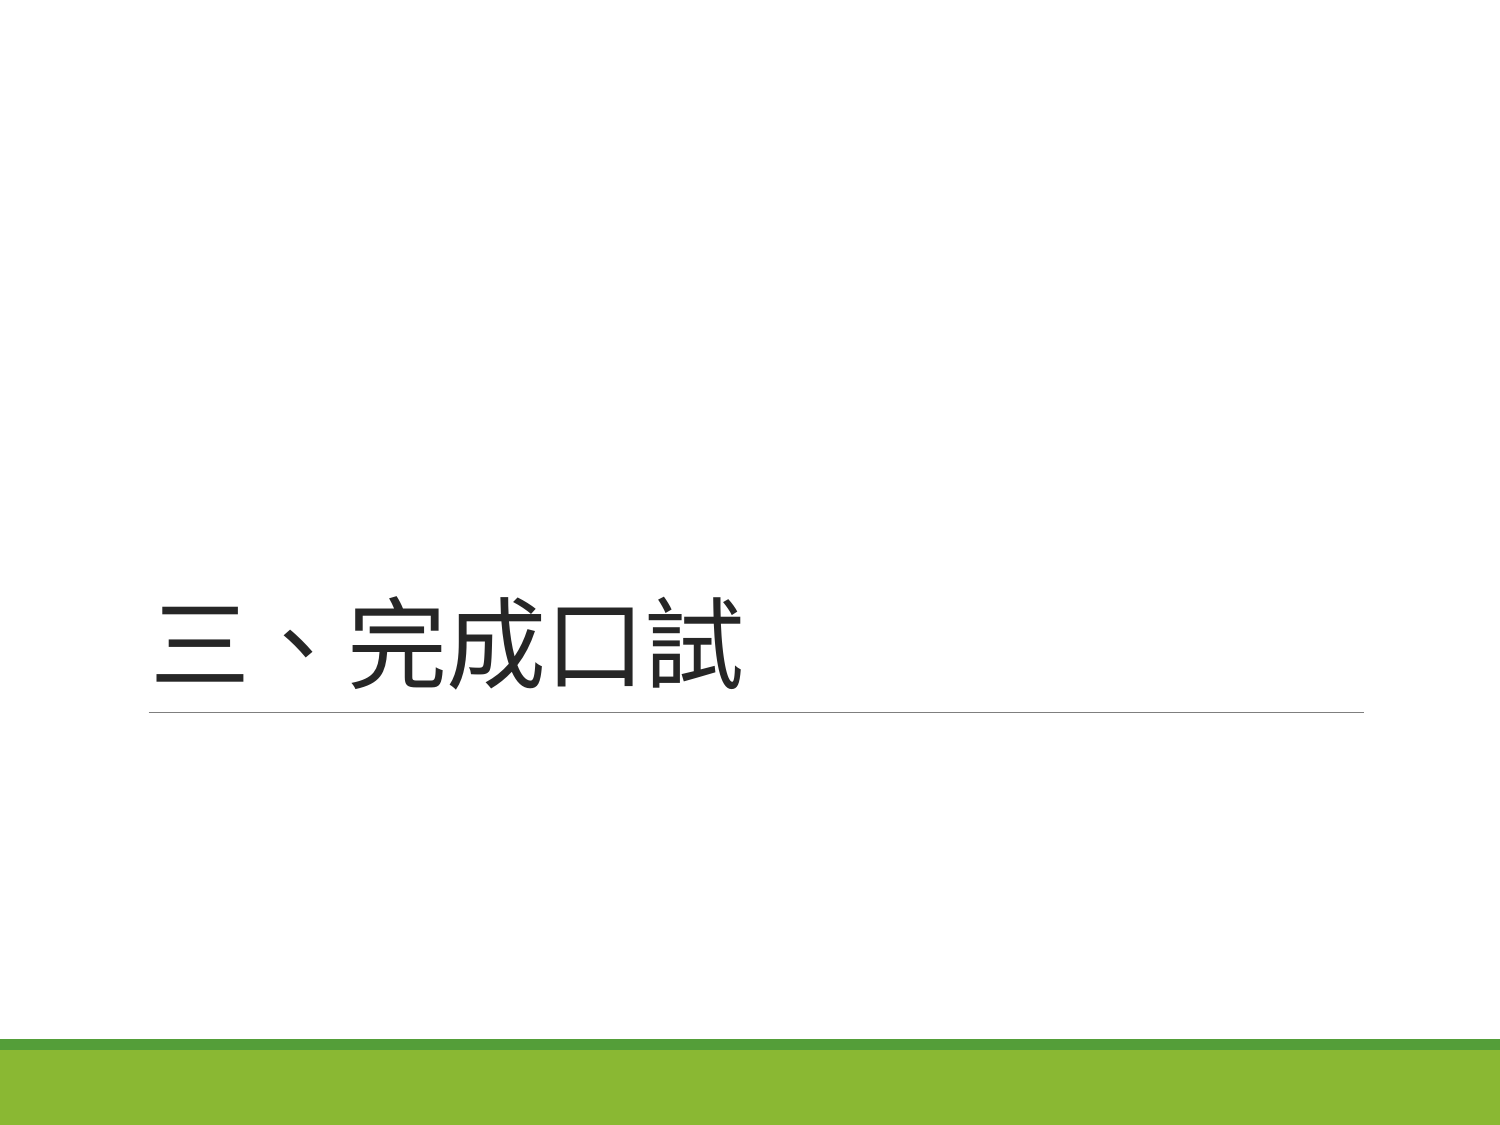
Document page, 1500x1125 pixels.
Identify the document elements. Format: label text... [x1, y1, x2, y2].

title 三、完成口試 [134, 124, 1373, 710]
